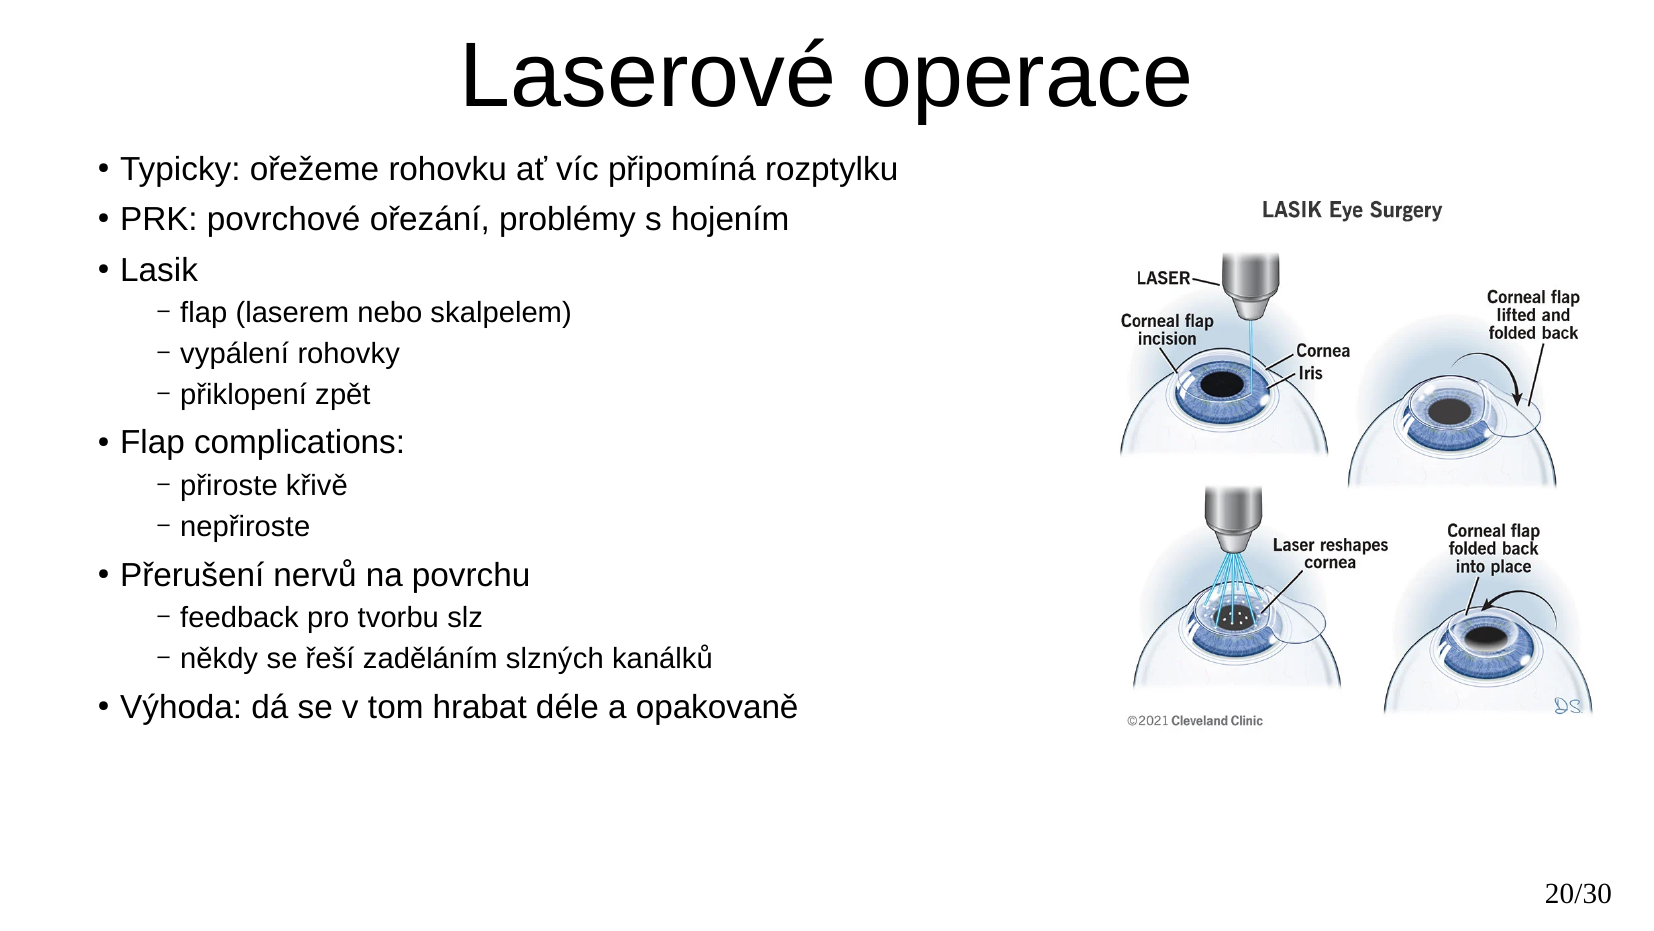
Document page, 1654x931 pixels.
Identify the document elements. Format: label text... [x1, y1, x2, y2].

list Typicky: ořežeme rohovku ať víc připomíná rozptylku PRK: povrchové ořezání, problémy s hojením Lasik flap (laserem nebo skalpelem) vypálení rohovky přiklopení zpět Flap complications: přiroste křivě nepřiroste Přerušení nervů na povrchu feedback pro tvorbu slz někdy se řeší zaděláním slzných kanálků Výhoda: dá se v tom hrabat déle a opakovaně [82, 150, 1571, 901]
picture [1087, 173, 1617, 751]
title Laserové operace [82, 23, 1571, 127]
